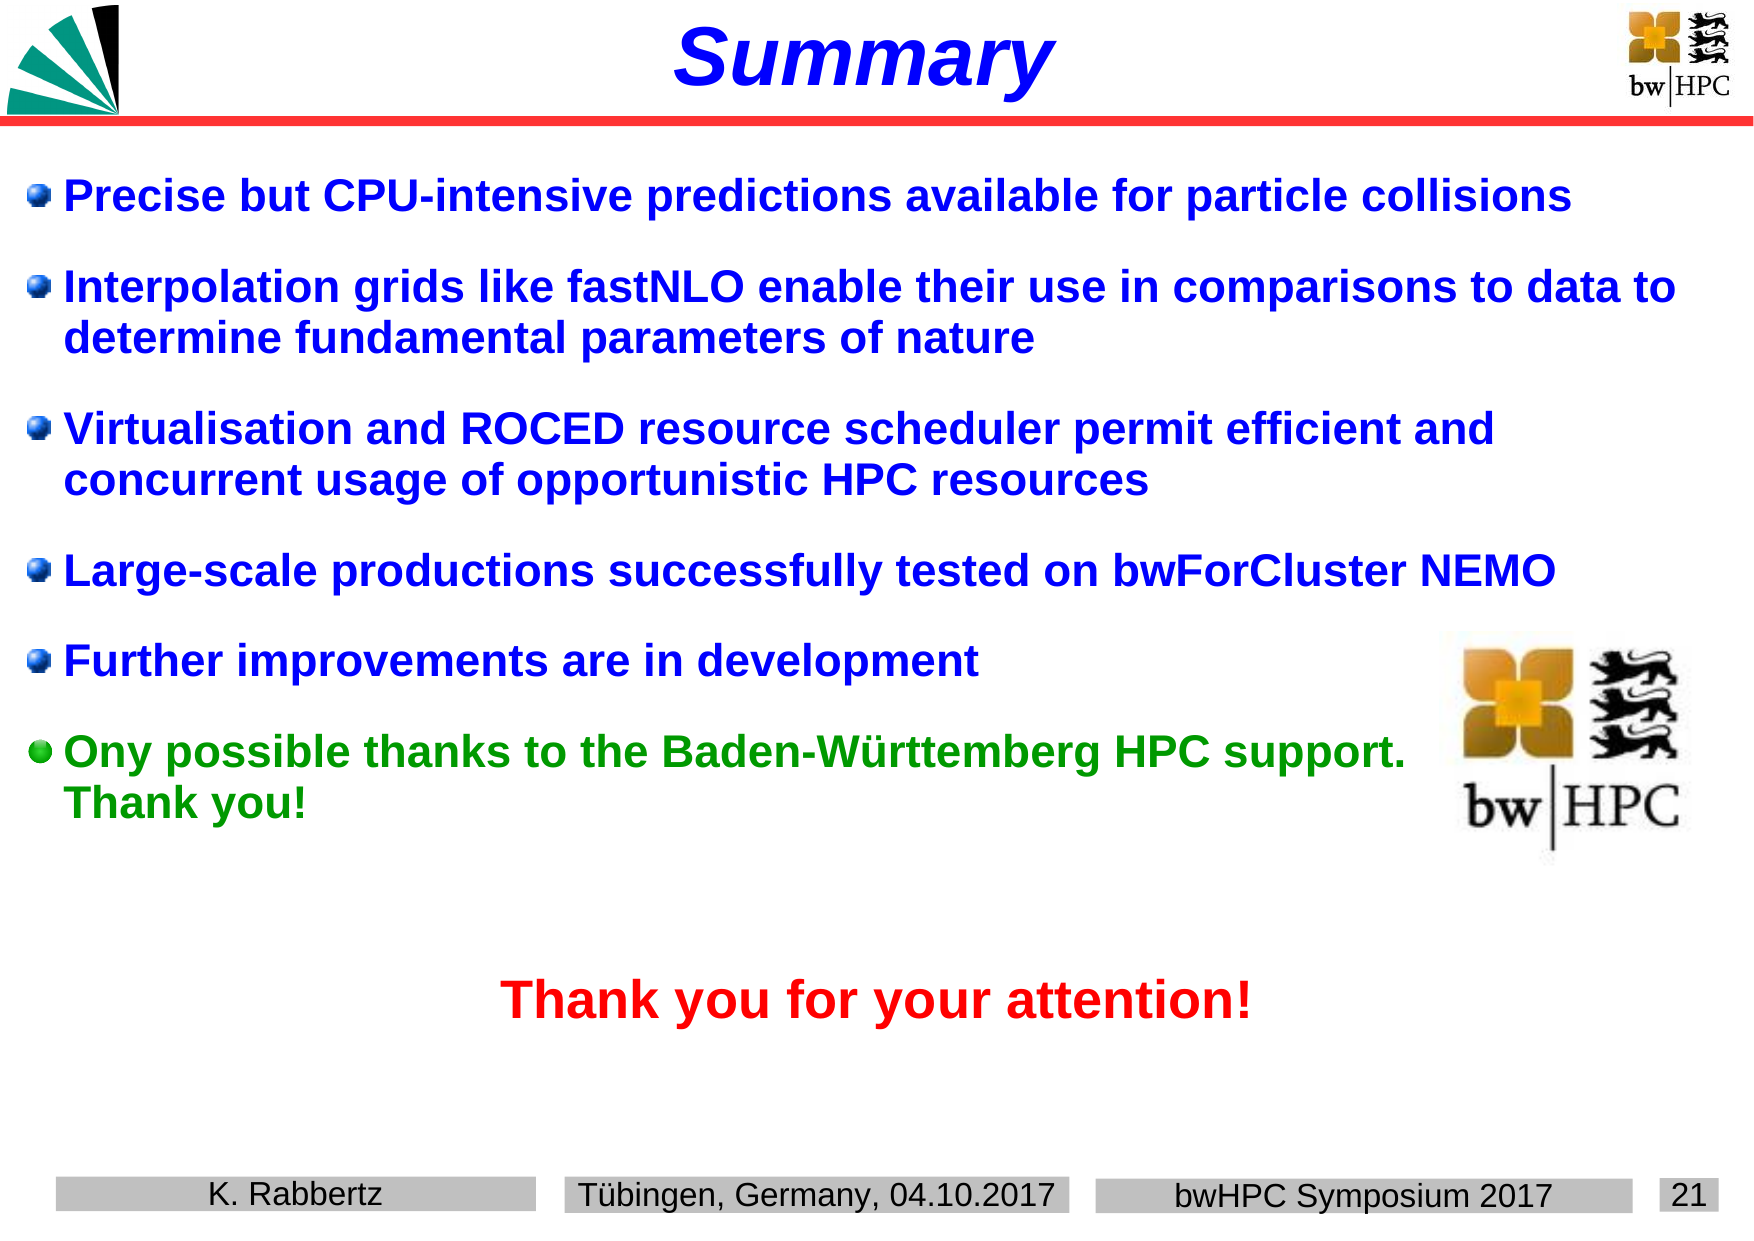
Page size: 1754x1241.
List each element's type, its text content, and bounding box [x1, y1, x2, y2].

list Precise but CPU-intensive predictions available for particle collisions Interpolation grids like fastNLO enable their use in comparisons to data to determine fundamental parameters of nature Virtualisation and ROCED resource scheduler permit efficient and concurrent usage of opportunistic HPC resources Large-scale productions successfully tested on bwForCluster NEMO Further improvements are in development Ony possible thanks to the Baden-Württemberg HPC support. Thank you! [27, 170, 1730, 869]
text_box Thank you for your attention! [488, 963, 1266, 1036]
picture [7, 5, 119, 116]
title Summary [123, 0, 1606, 114]
picture [1617, 3, 1740, 115]
